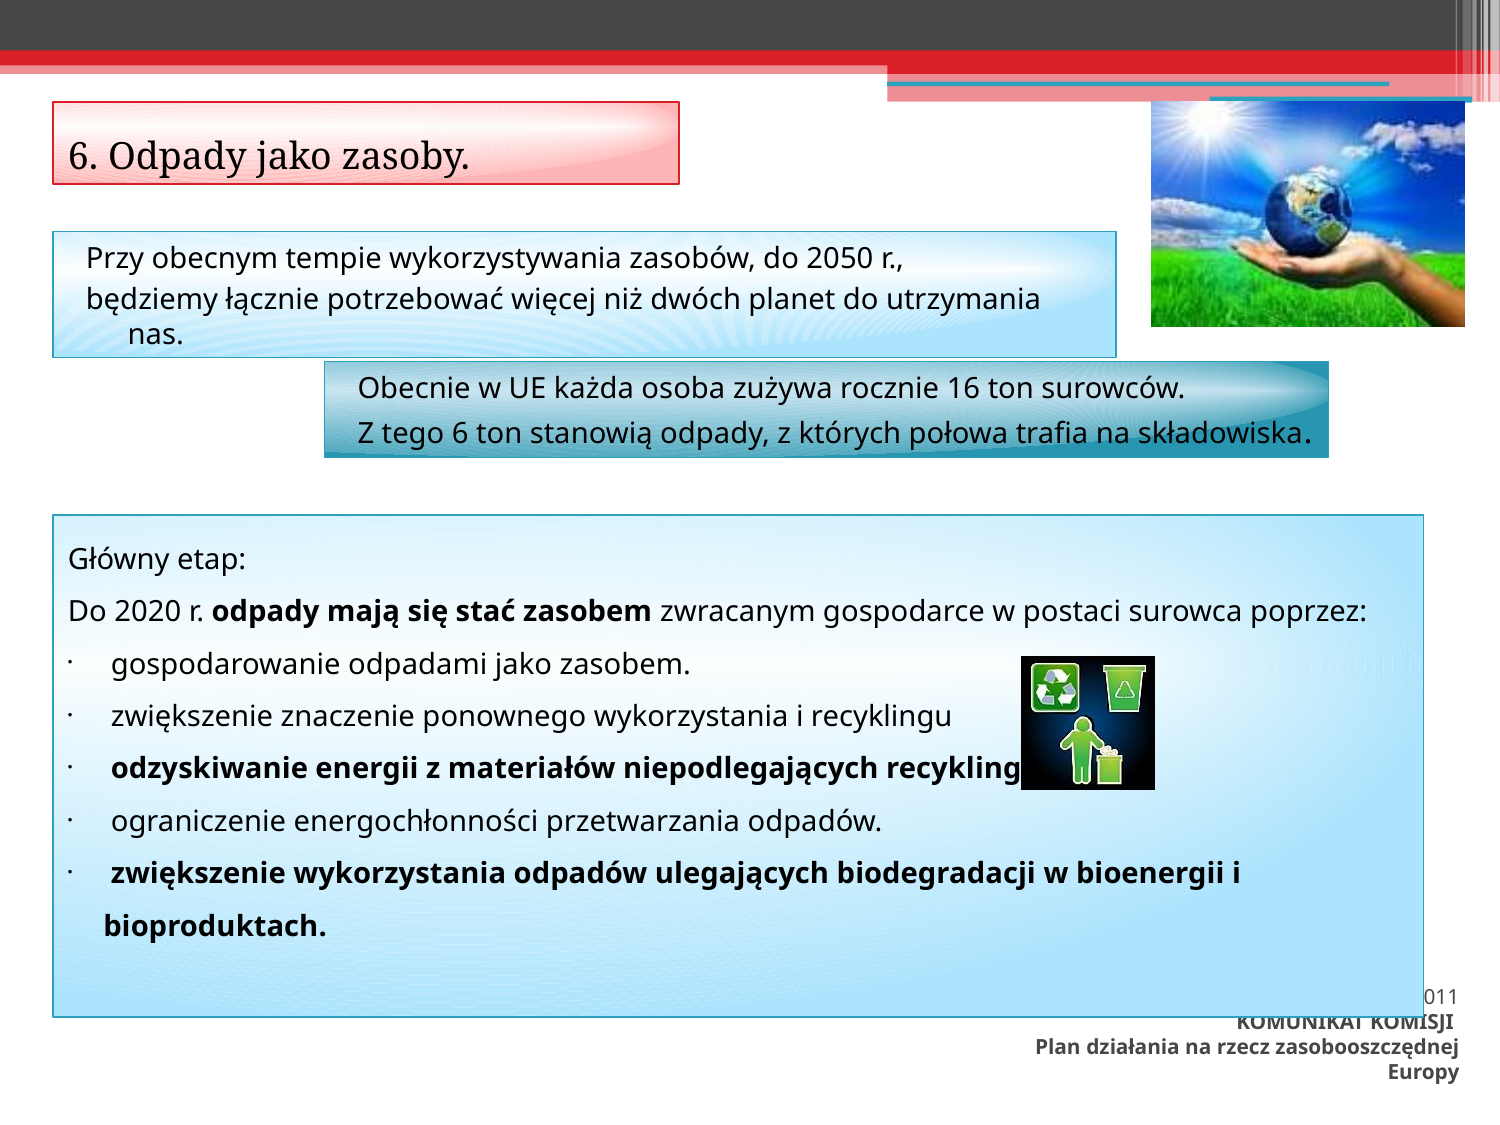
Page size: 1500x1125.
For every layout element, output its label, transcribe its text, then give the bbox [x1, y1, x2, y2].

picture [1021, 656, 1155, 790]
title Bruksela, dnia 20.9.2011 KOMUNIKAT KOMISJI Plan działania na rzecz zasobooszczędnej Europy [950, 975, 1474, 1092]
text_box Obecnie w UE każda osoba zużywa rocznie 16 ton surowców. Z tego 6 ton stanowią odpady, z których połowa trafia na składowiska. [324, 361, 1329, 458]
text_box Główny etap: Do 2020 r. odpady mają się stać zasobem zwracanym gospodarce w postaci surowca poprzez: gospodarowanie odpadami jako zasobem. zwiększenie znaczenie ponownego wykorzystania i recyklingu odzyskiwanie energii z materiałów niepodlegających recyklingowi, ograniczenie energochłonności przetwarzania odpadów. zwiększenie wykorzystania odpadów ulegających biodegradacji w bioenergii i bioproduktach. [53, 515, 1424, 1018]
picture [1151, 101, 1465, 327]
text_box 6. Odpady jako zasoby. [53, 101, 680, 185]
text_box Przy obecnym tempie wykorzystywania zasobów, do 2050 r., będziemy łącznie potrzebować więcej niż dwóch planet do utrzymania nas. [53, 231, 1117, 358]
